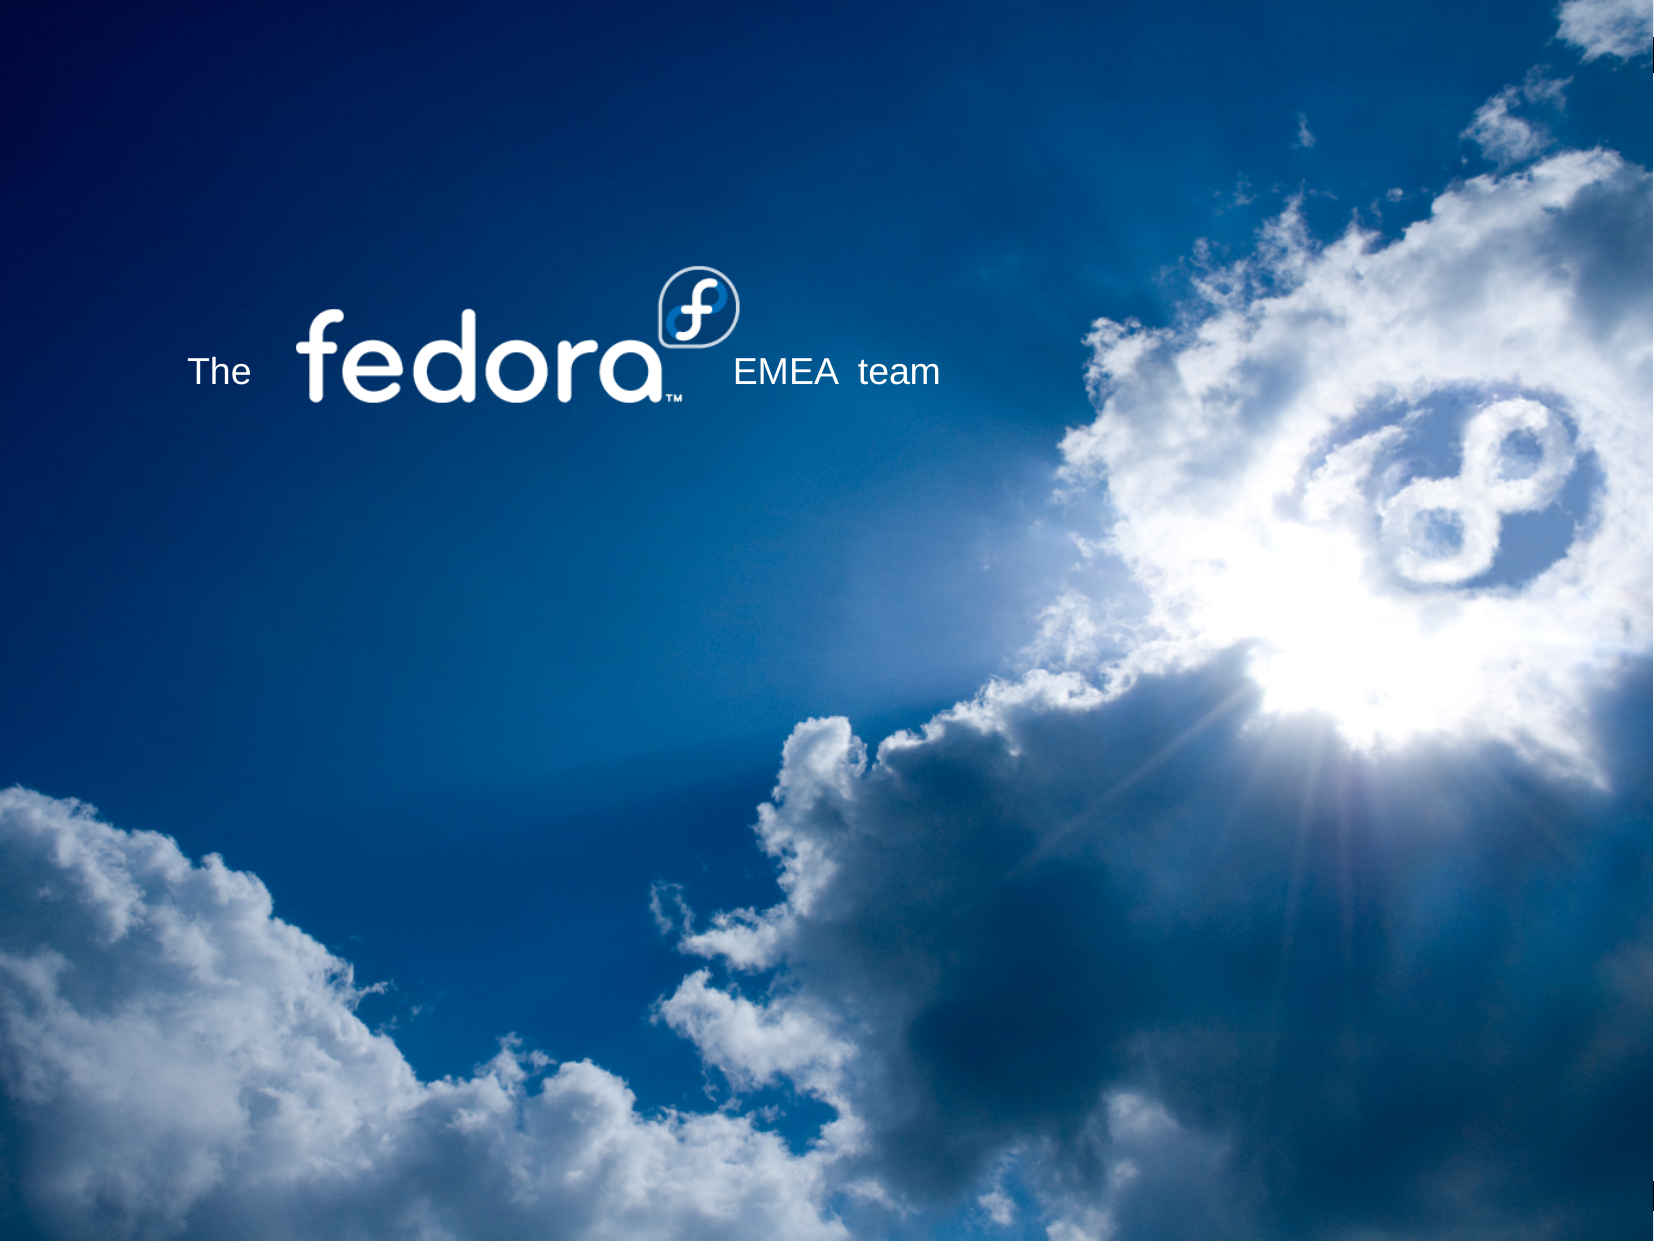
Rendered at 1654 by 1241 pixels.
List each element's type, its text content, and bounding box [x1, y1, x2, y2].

text_box The EMEA team [172, 342, 958, 400]
picture [0, 0, 1654, 1241]
